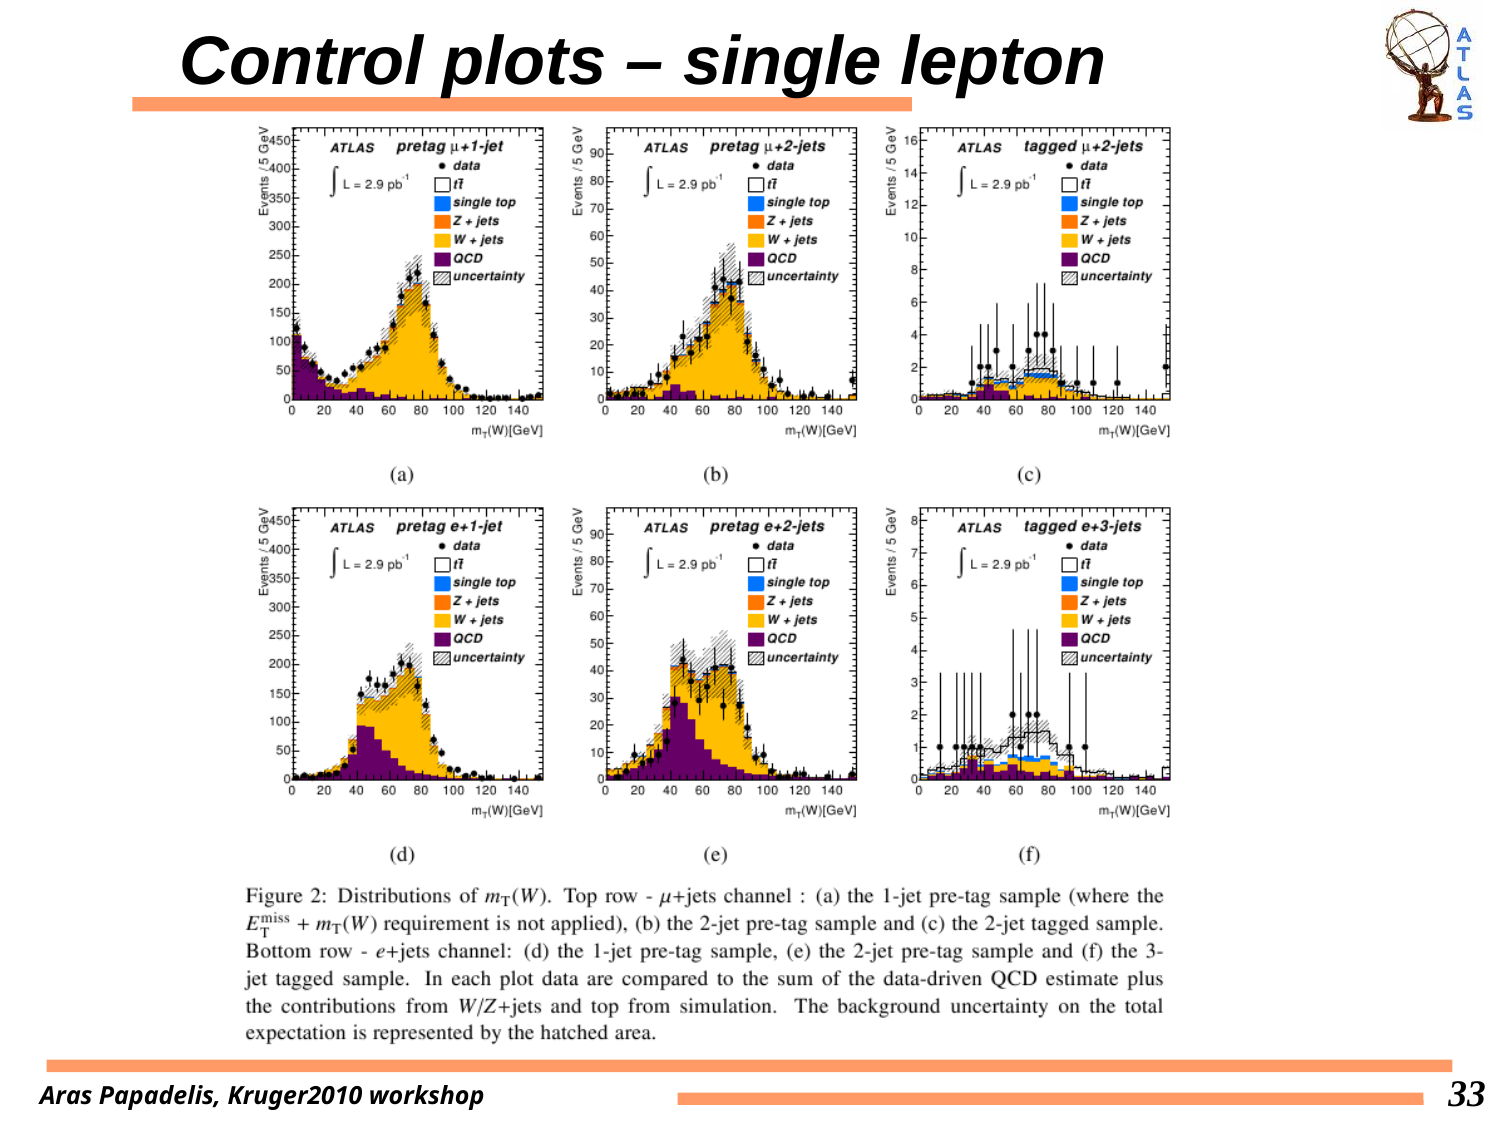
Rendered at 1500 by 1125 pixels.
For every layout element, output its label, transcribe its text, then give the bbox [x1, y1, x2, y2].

picture [244, 116, 1177, 1048]
picture [1380, 0, 1483, 132]
title Control plots – single lepton [137, 15, 1342, 109]
